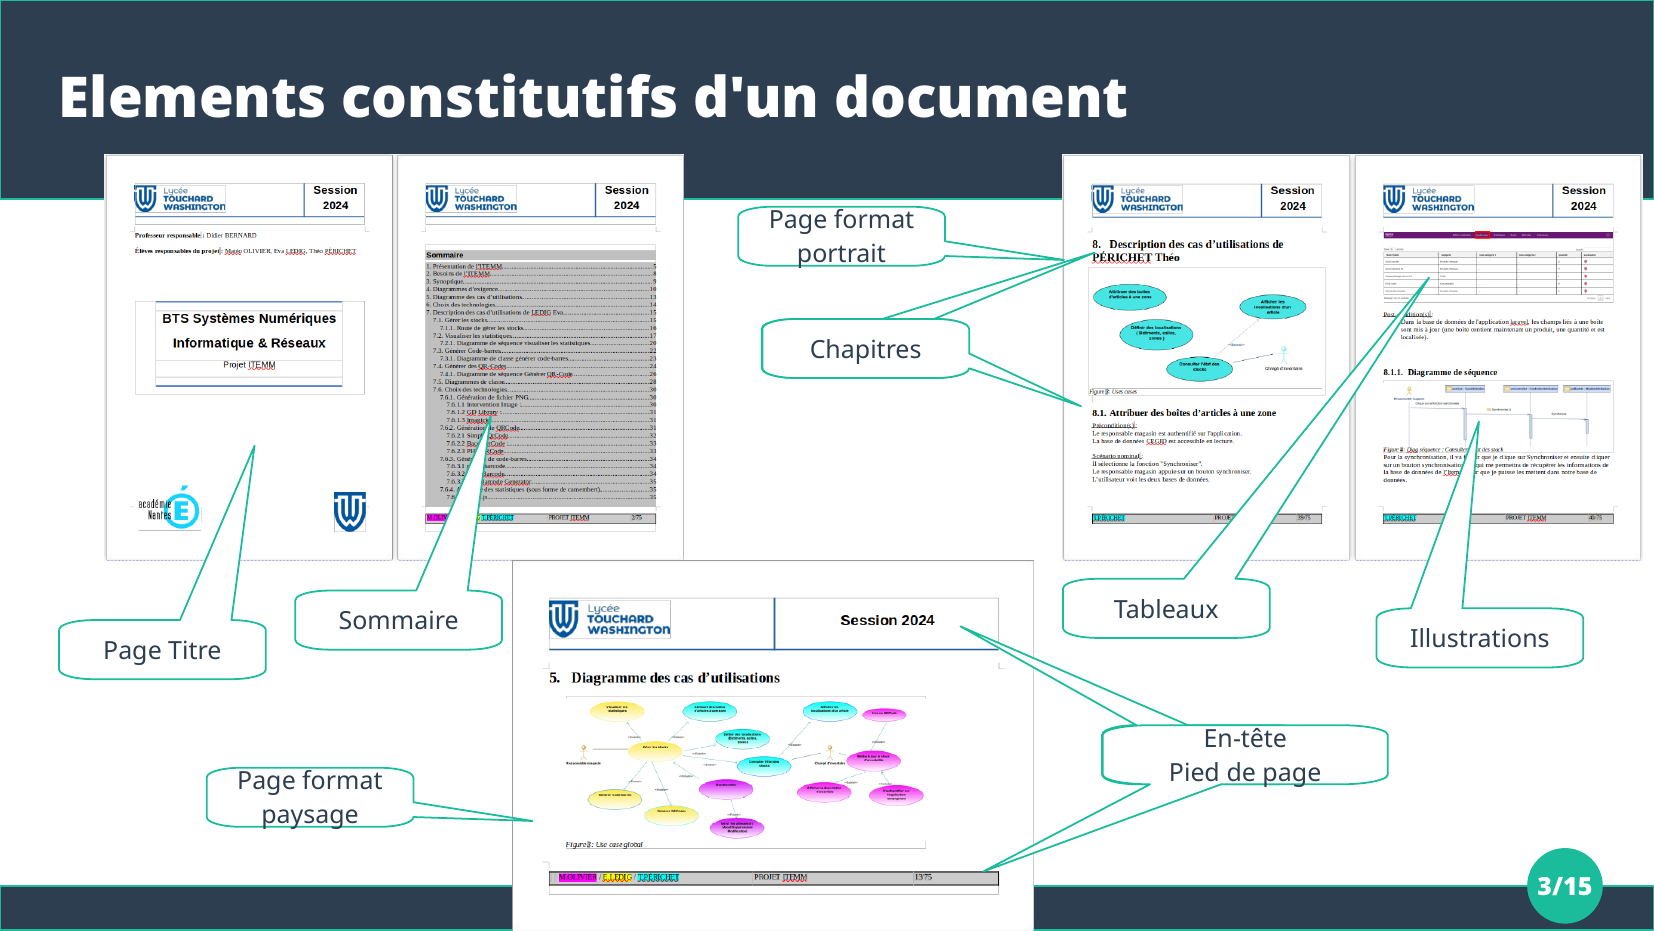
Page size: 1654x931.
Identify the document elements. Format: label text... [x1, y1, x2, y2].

picture [1062, 154, 1643, 562]
text_box Tableaux [1062, 277, 1430, 638]
text_box Chapitres [762, 318, 1082, 407]
text_box [1102, 725, 1131, 734]
title Elements constitutifs d'un document [59, 37, 1595, 155]
text_box Page format portrait [738, 206, 1065, 266]
picture [104, 154, 1034, 931]
text_box Illustrations [1376, 421, 1584, 668]
text_box Page Titre [59, 445, 266, 680]
text_box [1106, 779, 1126, 784]
text_box En-tête Pied de page [983, 725, 1388, 872]
text_box [885, 252, 1095, 319]
text_box Sommaire [295, 416, 503, 650]
text_box [960, 626, 1188, 725]
text_box Page format paysage [206, 767, 533, 827]
